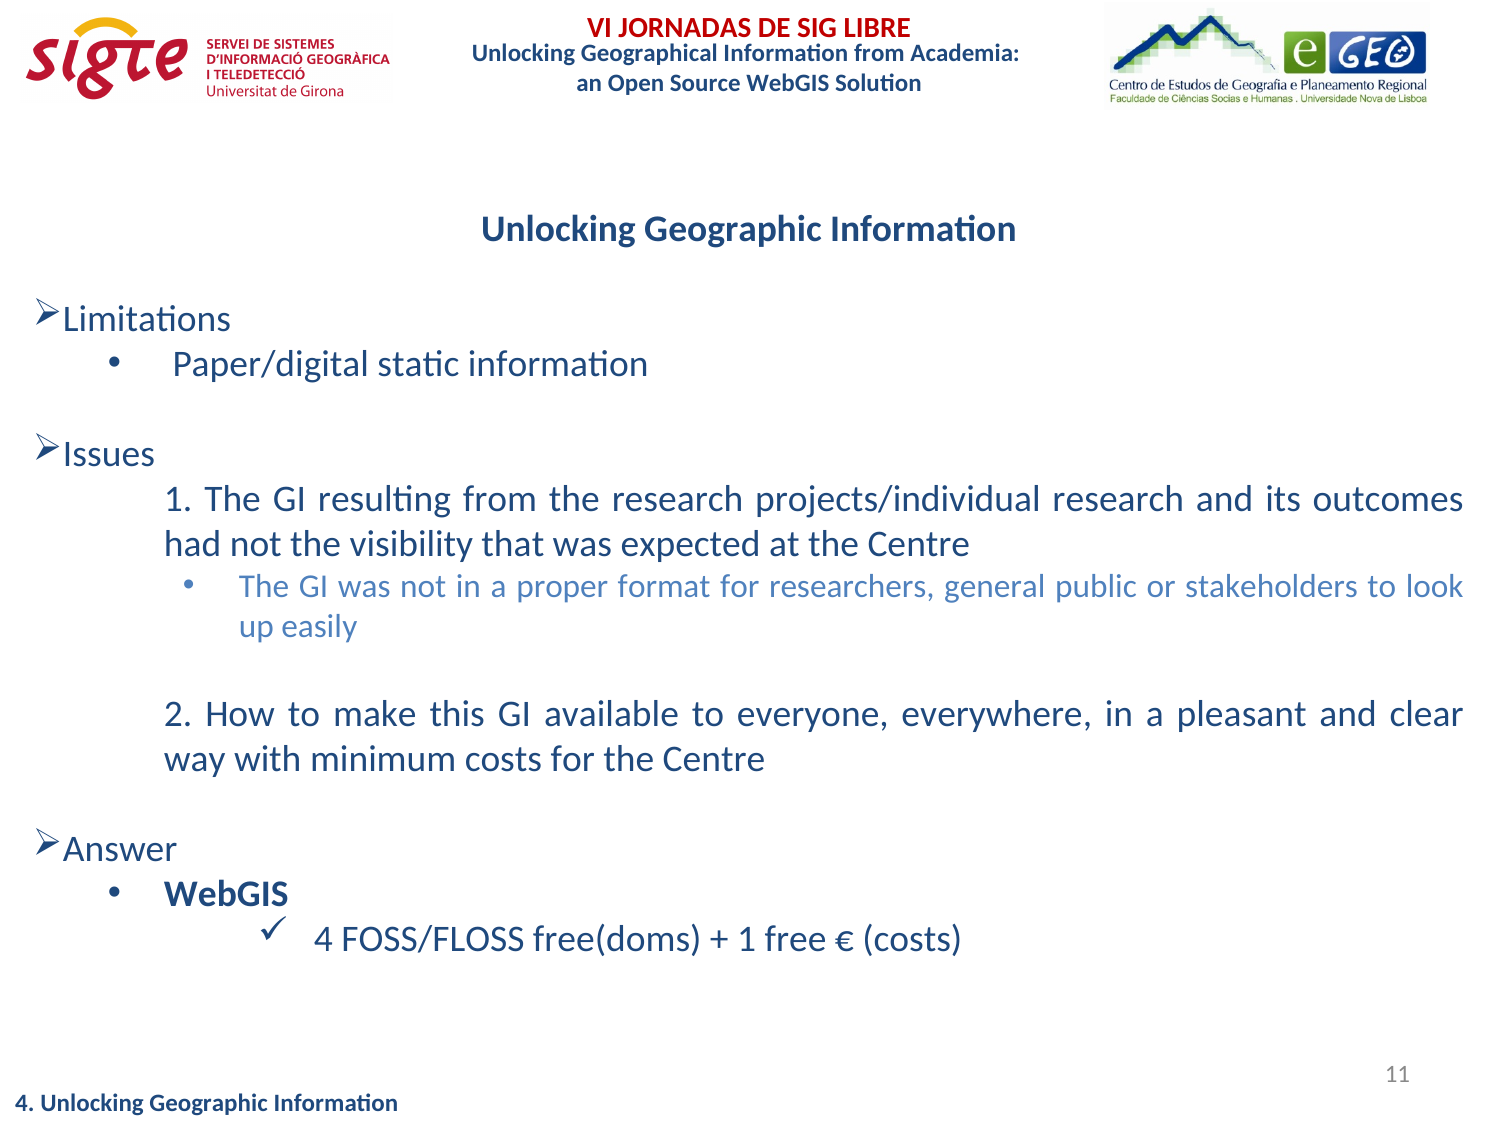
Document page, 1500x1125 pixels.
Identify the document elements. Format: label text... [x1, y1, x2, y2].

picture [20, 13, 393, 103]
text_box <número> [1074, 1042, 1426, 1103]
text_box VI JORNADAS DE SIG LIBRE [572, 0, 927, 29]
text_box 4. Unlocking Geographic Information [0, 1078, 1345, 1125]
text_box Unlocking Geographical Information from Academia: an Open Source WebGIS Solution [442, 29, 1057, 105]
picture [1104, 2, 1430, 110]
text_box Unlocking Geographic Information Limitations Paper/digital static information Issues 1. The GI resulting from the research projects/individual research and its outcomes had not the visibility that was expected at the Centre The GI was not in a proper format for researchers, general public or stakeholders to look up easily 2. How to make this GI available to everyone, everywhere, in a pleasant and clear way with minimum costs for the Centre Answer WebGIS 4 FOSS/FLOSS free(doms) + 1 free € (costs) [18, 196, 1481, 1012]
